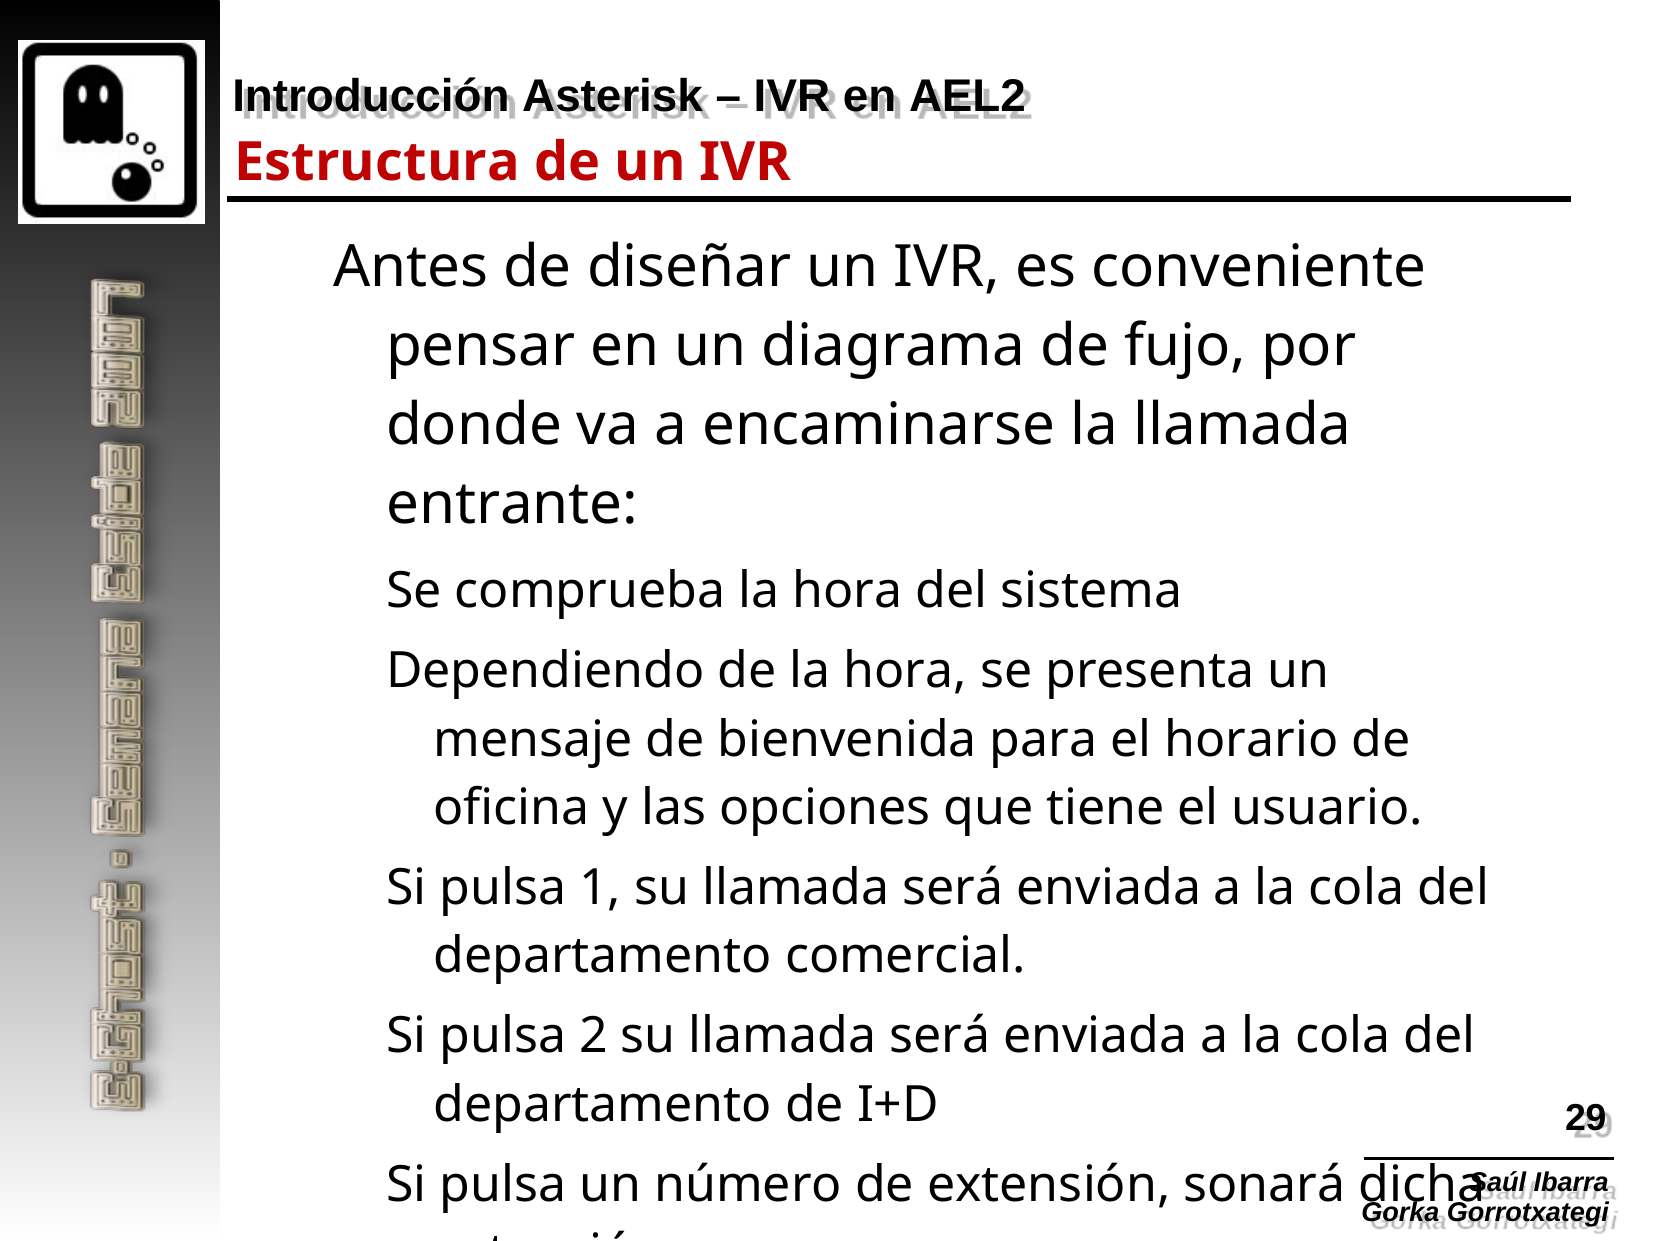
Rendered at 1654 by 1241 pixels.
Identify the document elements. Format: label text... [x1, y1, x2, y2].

picture [18, 40, 205, 224]
list Antes de diseñar un IVR, es conveniente pensar en un diagrama de fujo, por donde va a encaminarse la llamada entrante: Se comprueba la hora del sistema Dependiendo de la hora, se presenta un mensaje de bienvenida para el horario de oficina y las opciones que tiene el usuario. Si pulsa 1, su llamada será enviada a la cola del departamento comercial. Si pulsa 2 su llamada será enviada a la cola del departamento de I+D Si pulsa un número de extensión, sonará dicha extensión [315, 223, 1520, 1138]
title Estructura de un IVR [234, 120, 1529, 199]
picture [51, 250, 180, 1122]
